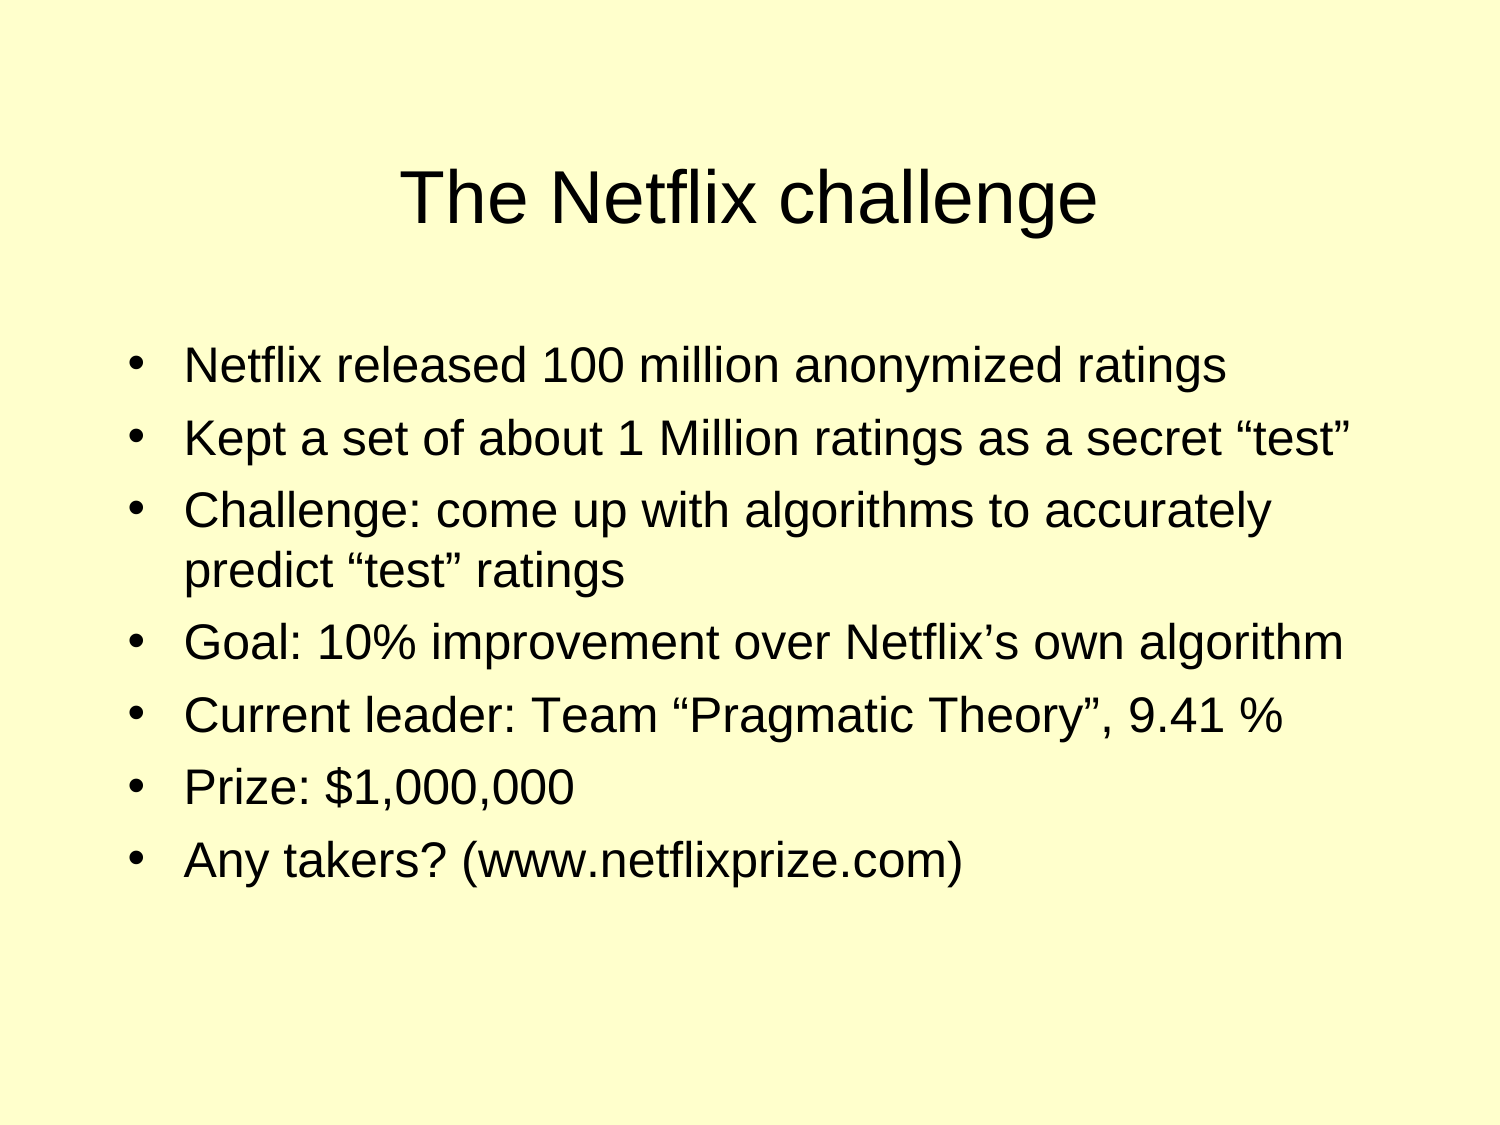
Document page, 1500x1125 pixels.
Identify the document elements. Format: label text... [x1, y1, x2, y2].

list Netflix released 100 million anonymized ratings Kept a set of about 1 Million ratings as a secret “test” Challenge: come up with algorithms to accurately predict “test” ratings Goal: 10% improvement over Netflix’s own algorithm Current leader: Team “Pragmatic Theory”, 9.41 % Prize: $1,000,000 Any takers? (www.netflixprize.com) [112, 324, 1388, 1001]
title The Netflix challenge [112, 99, 1388, 288]
